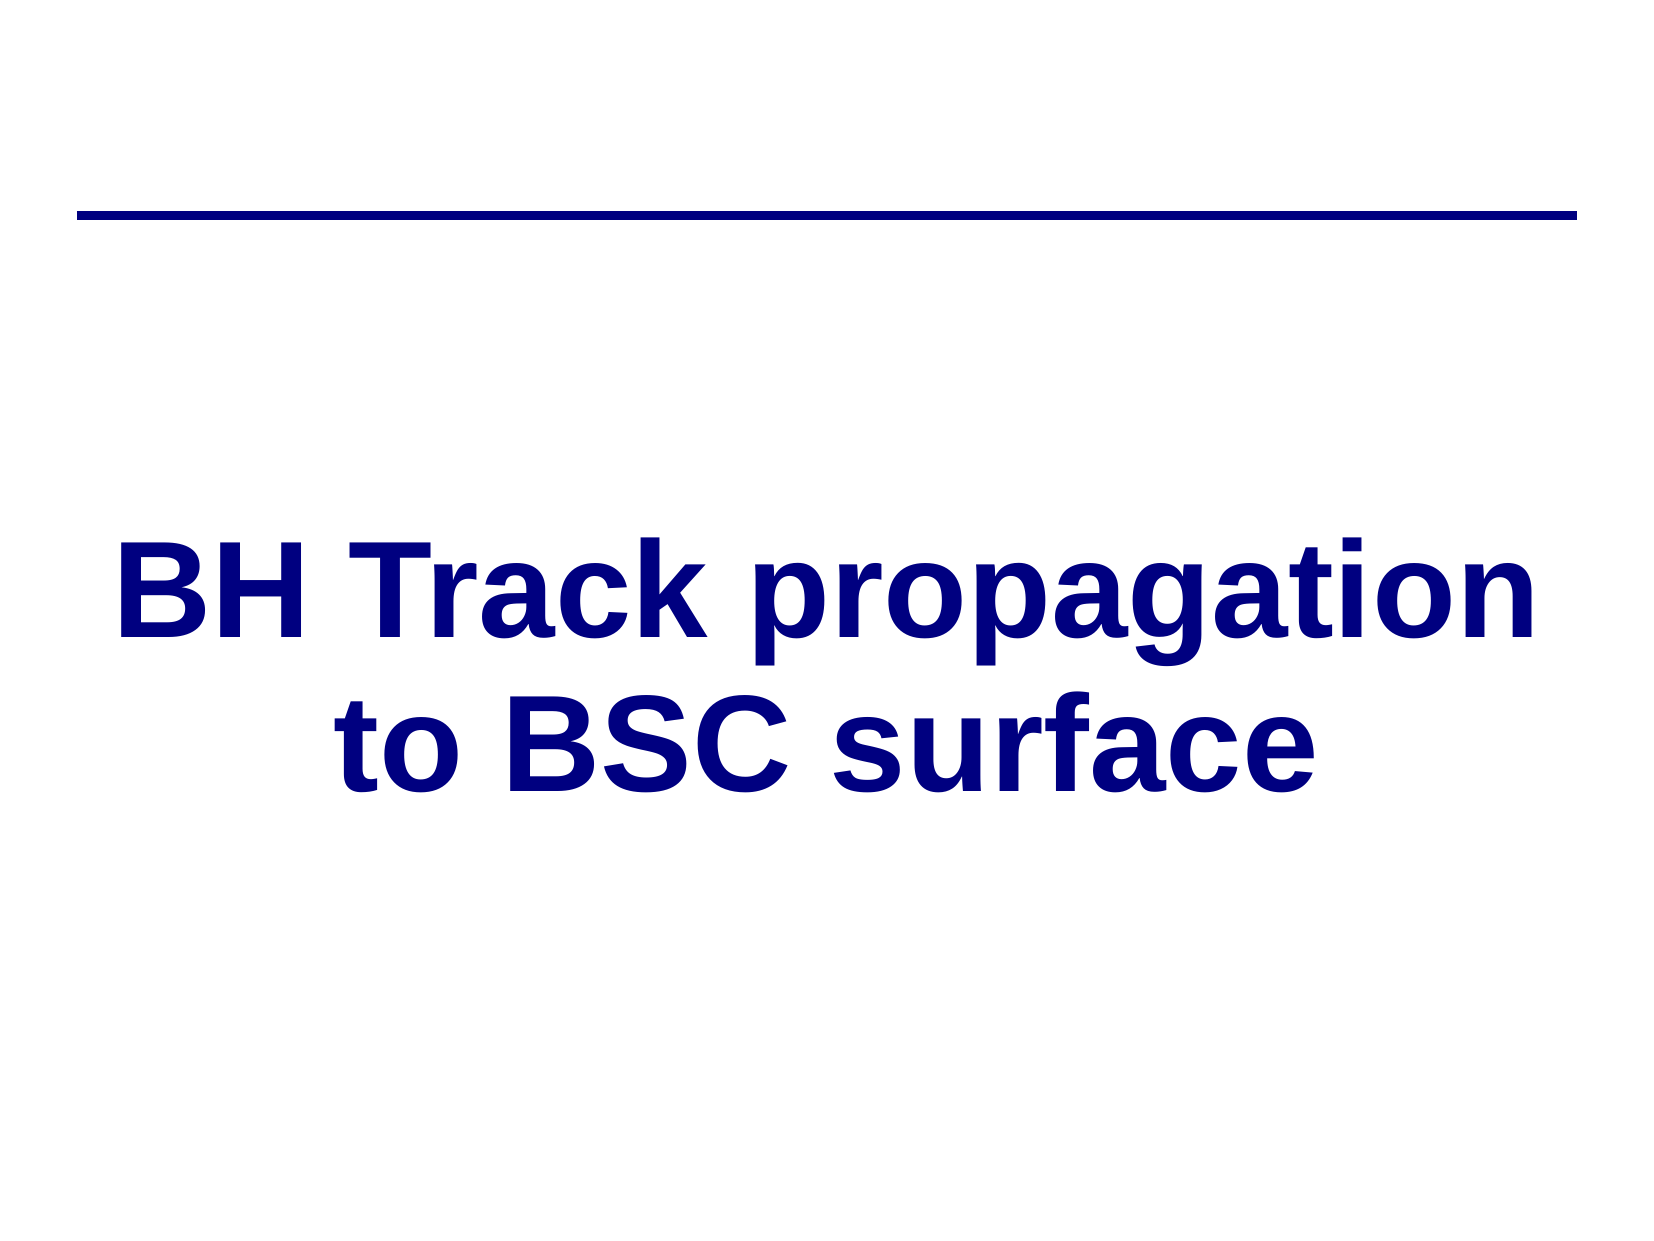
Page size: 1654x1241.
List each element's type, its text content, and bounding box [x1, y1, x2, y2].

subtitle BH Track propagation to BSC surface [82, 232, 1571, 1102]
